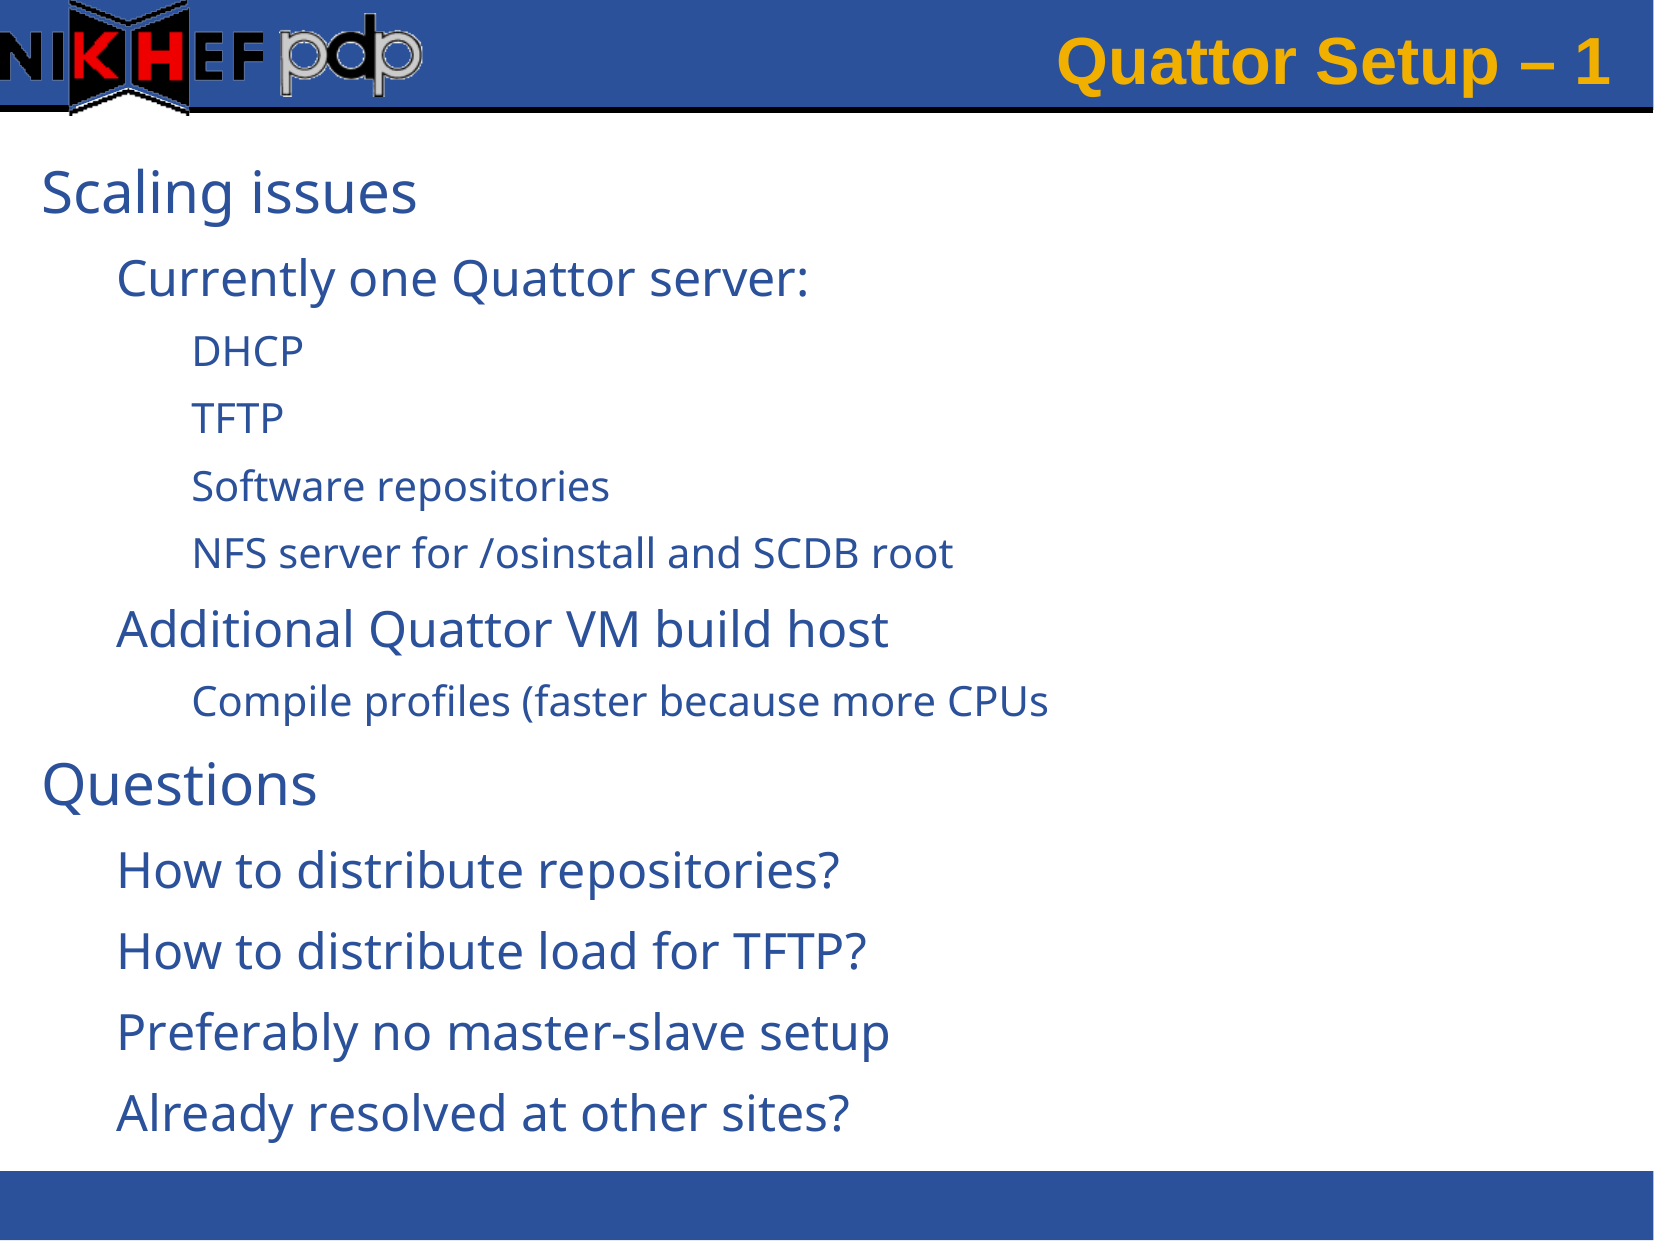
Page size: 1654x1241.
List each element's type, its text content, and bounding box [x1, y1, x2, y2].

title Quattor Setup – 1 [449, 16, 1613, 108]
list Scaling issues Currently one Quattor server: DHCP TFTP Software repositories NFS server for /osinstall and SCDB root Additional Quattor VM build host Compile profiles (faster because more CPUs Questions How to distribute repositories? How to distribute load for TFTP? Preferably no master-slave setup Already resolved at other sites? [41, 151, 1627, 1129]
picture [0, 0, 263, 116]
picture [279, 13, 424, 97]
